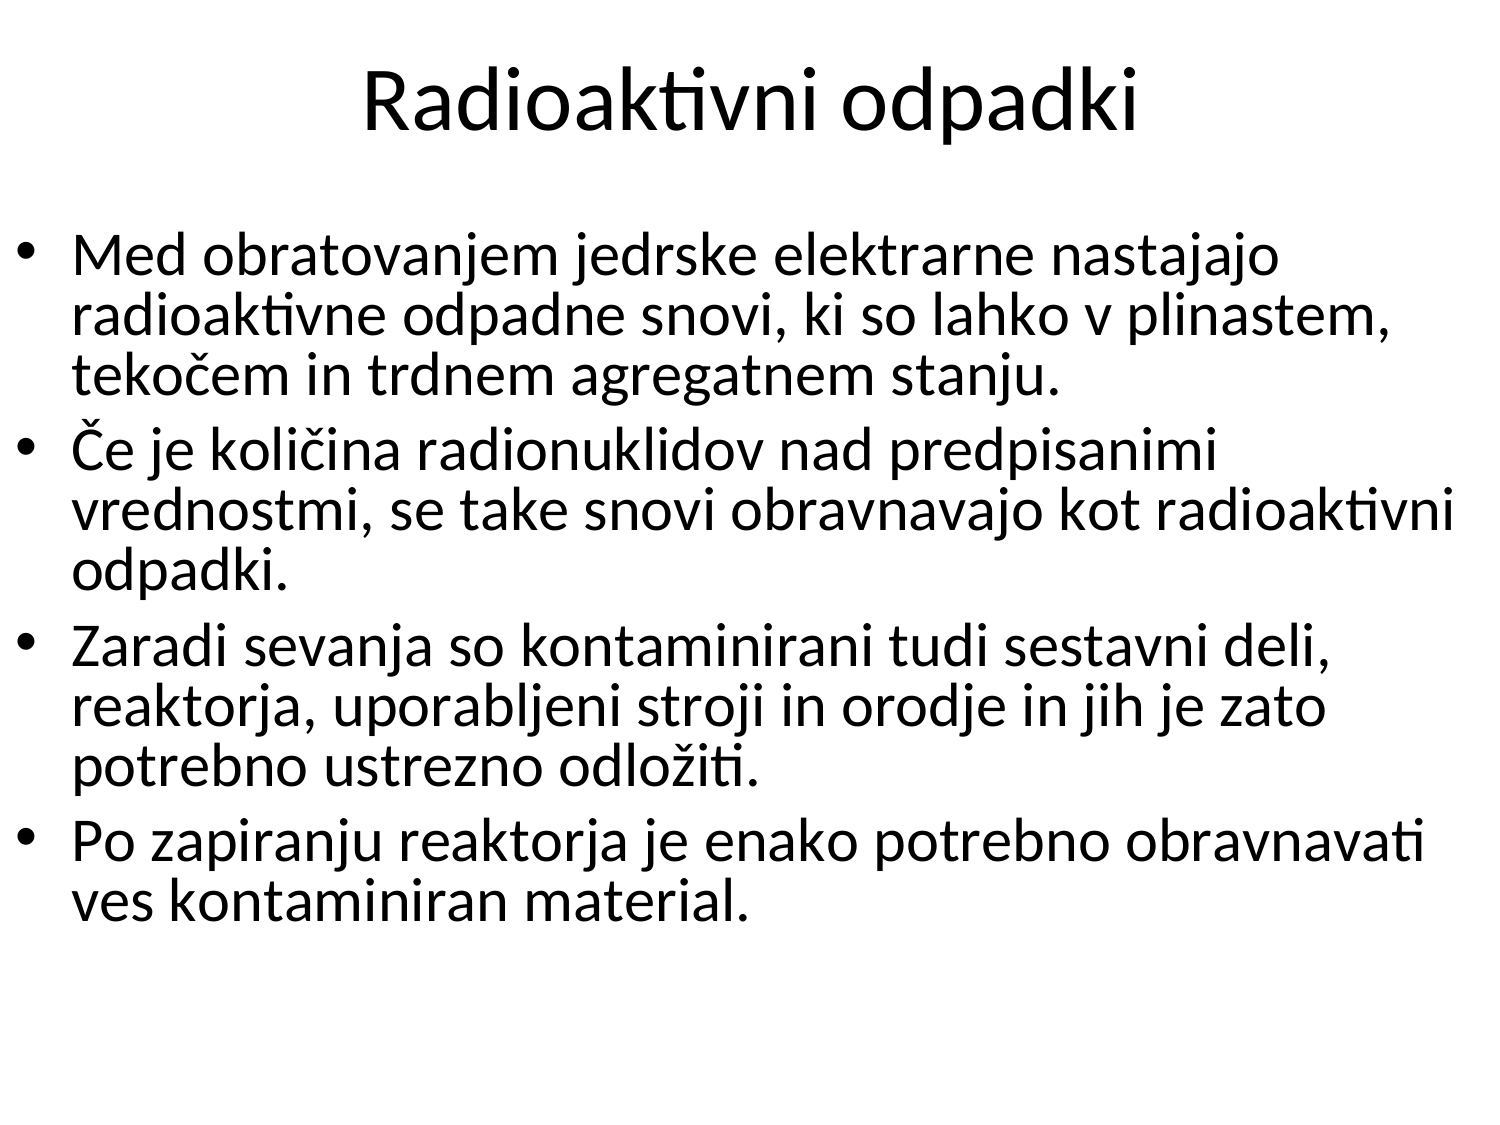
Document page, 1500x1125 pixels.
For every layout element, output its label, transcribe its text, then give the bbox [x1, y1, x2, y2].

text_box Radioaktivni odpadki [76, 0, 1427, 188]
text_box Med obratovanjem jedrske elektrarne nastajajo radioaktivne odpadne snovi, ki so lahko v plinastem, tekočem in trdnem agregatnem stanju. Če je količina radionuklidov nad predpisanimi vrednostmi, se take snovi obravnavajo kot radioaktivni odpadki. Zaradi sevanja so kontaminirani tudi sestavni deli, reaktorja, uporabljeni stroji in orodje in jih je zato potrebno ustrezno odložiti. Po zapiranju reaktorja je enako potrebno obravnavati ves kontaminiran material. [0, 220, 1500, 1125]
